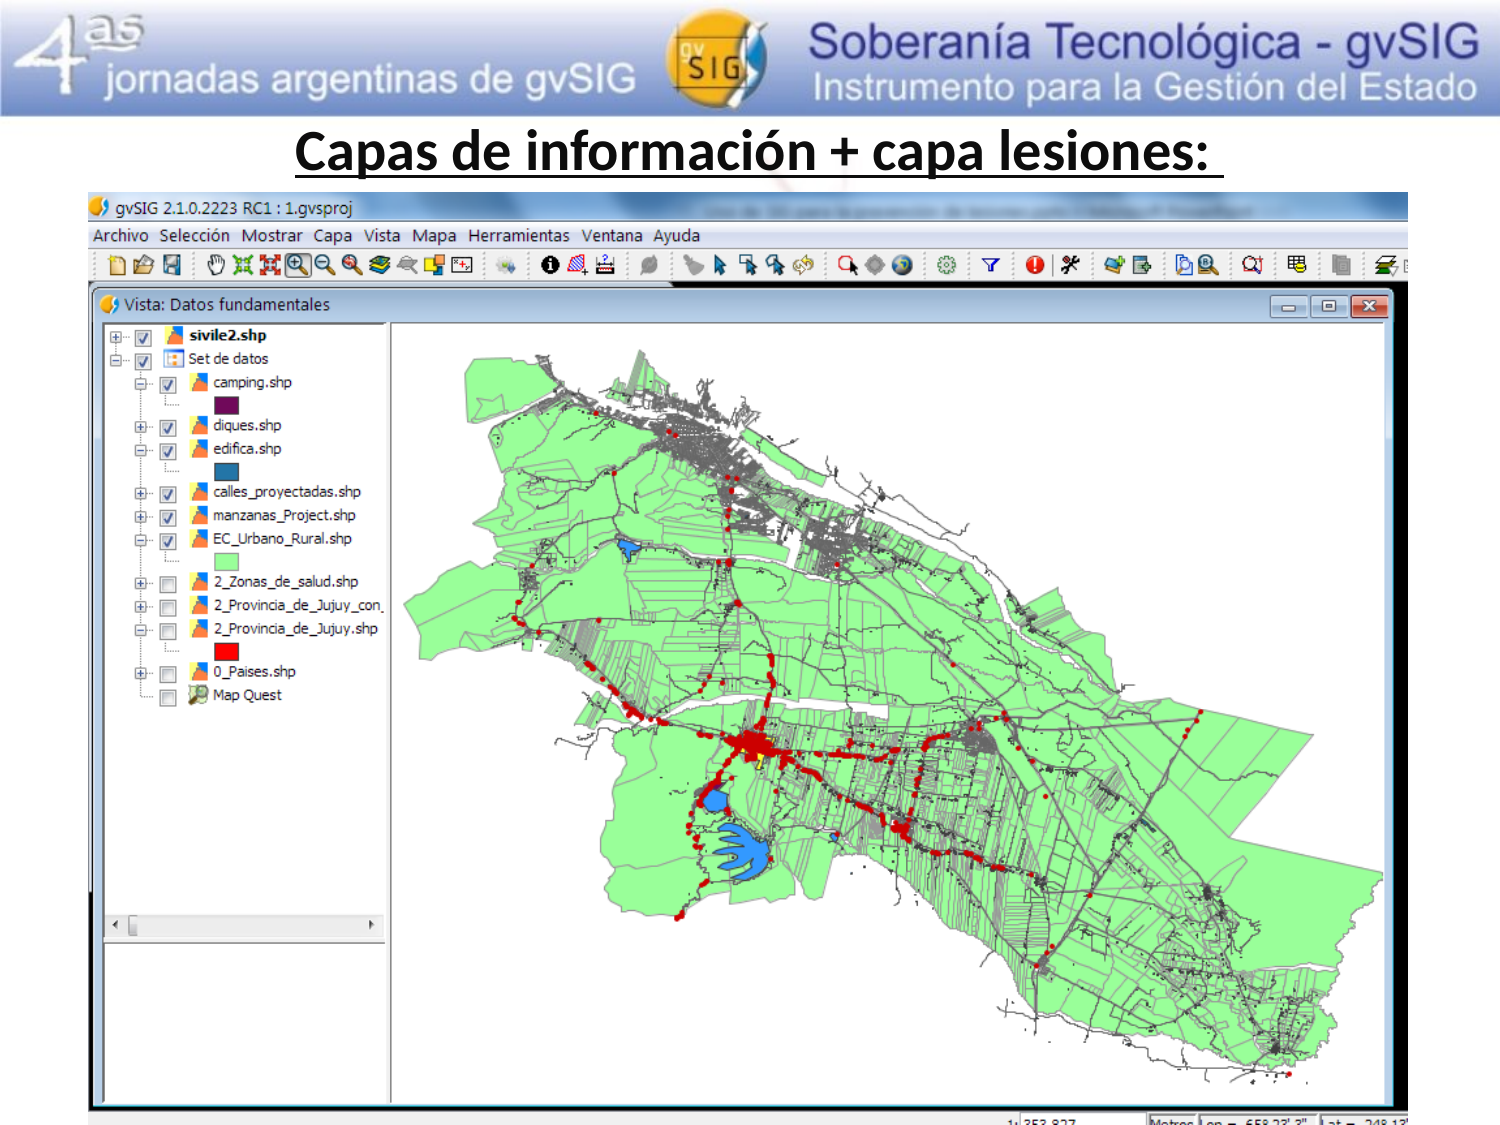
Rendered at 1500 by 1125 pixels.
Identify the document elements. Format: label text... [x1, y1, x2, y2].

picture [88, 192, 1408, 1125]
text_box Capas de información + capa lesiones: [112, 104, 1408, 187]
